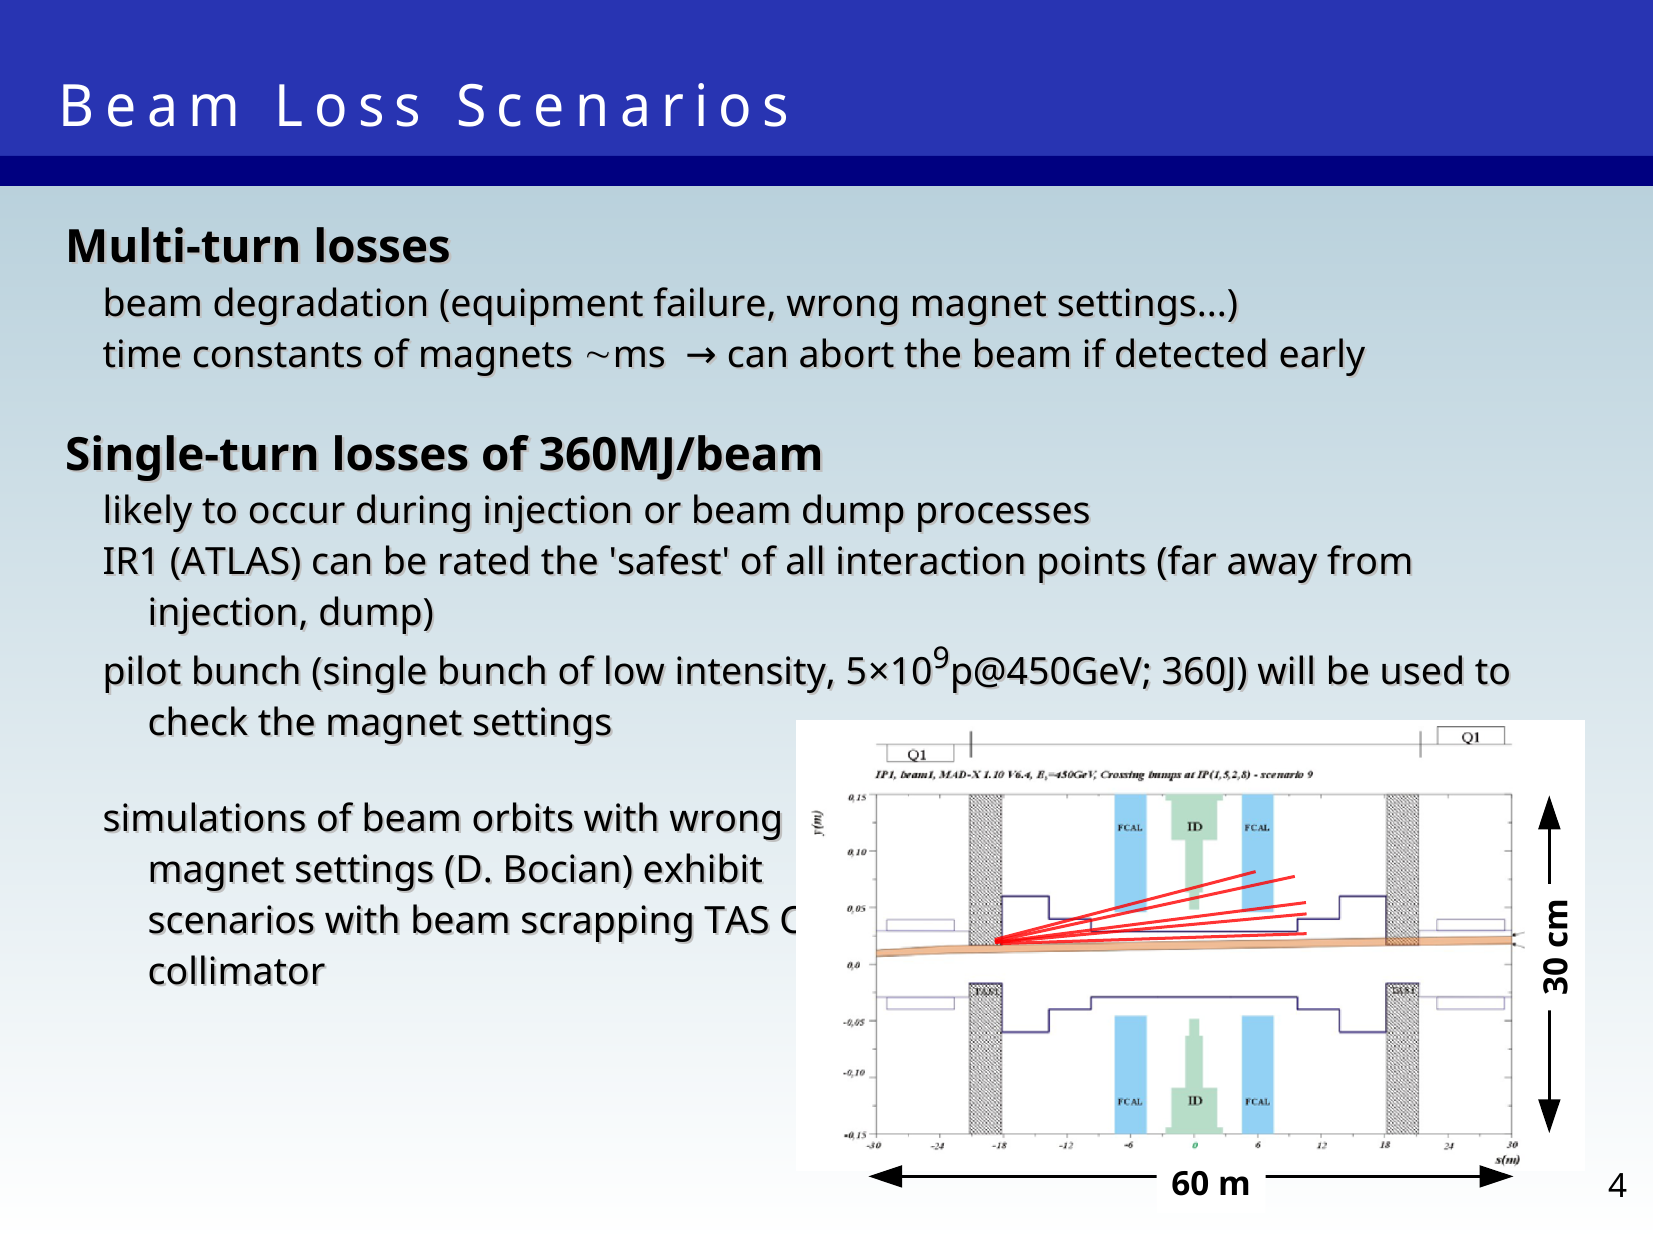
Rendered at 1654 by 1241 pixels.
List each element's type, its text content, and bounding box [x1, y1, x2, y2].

text_box 60 m [1156, 1153, 1263, 1209]
text_box 30 cm [1524, 888, 1580, 1011]
subtitle Multi-turn losses beam degradation (equipment failure, wrong magnet settings...) time constants of magnets ~ms → can abort the beam if detected early Single-turn losses of 360MJ/beam likely to occur during injection or beam dump processes IR1 (ATLAS) can be rated the 'safest' of all interaction points (far away from injection, dump) pilot bunch (single bunch of low intensity, 5×109p@450GeV; 360J) will be used to check the magnet settings simulations of beam orbits with wrong magnet settings (D. Bocian) exhibit scenarios with beam scrapping TAS Cu collimator [27, 202, 1530, 1007]
title Beam Loss Scenarios [58, 36, 1613, 171]
picture [796, 720, 1585, 1171]
